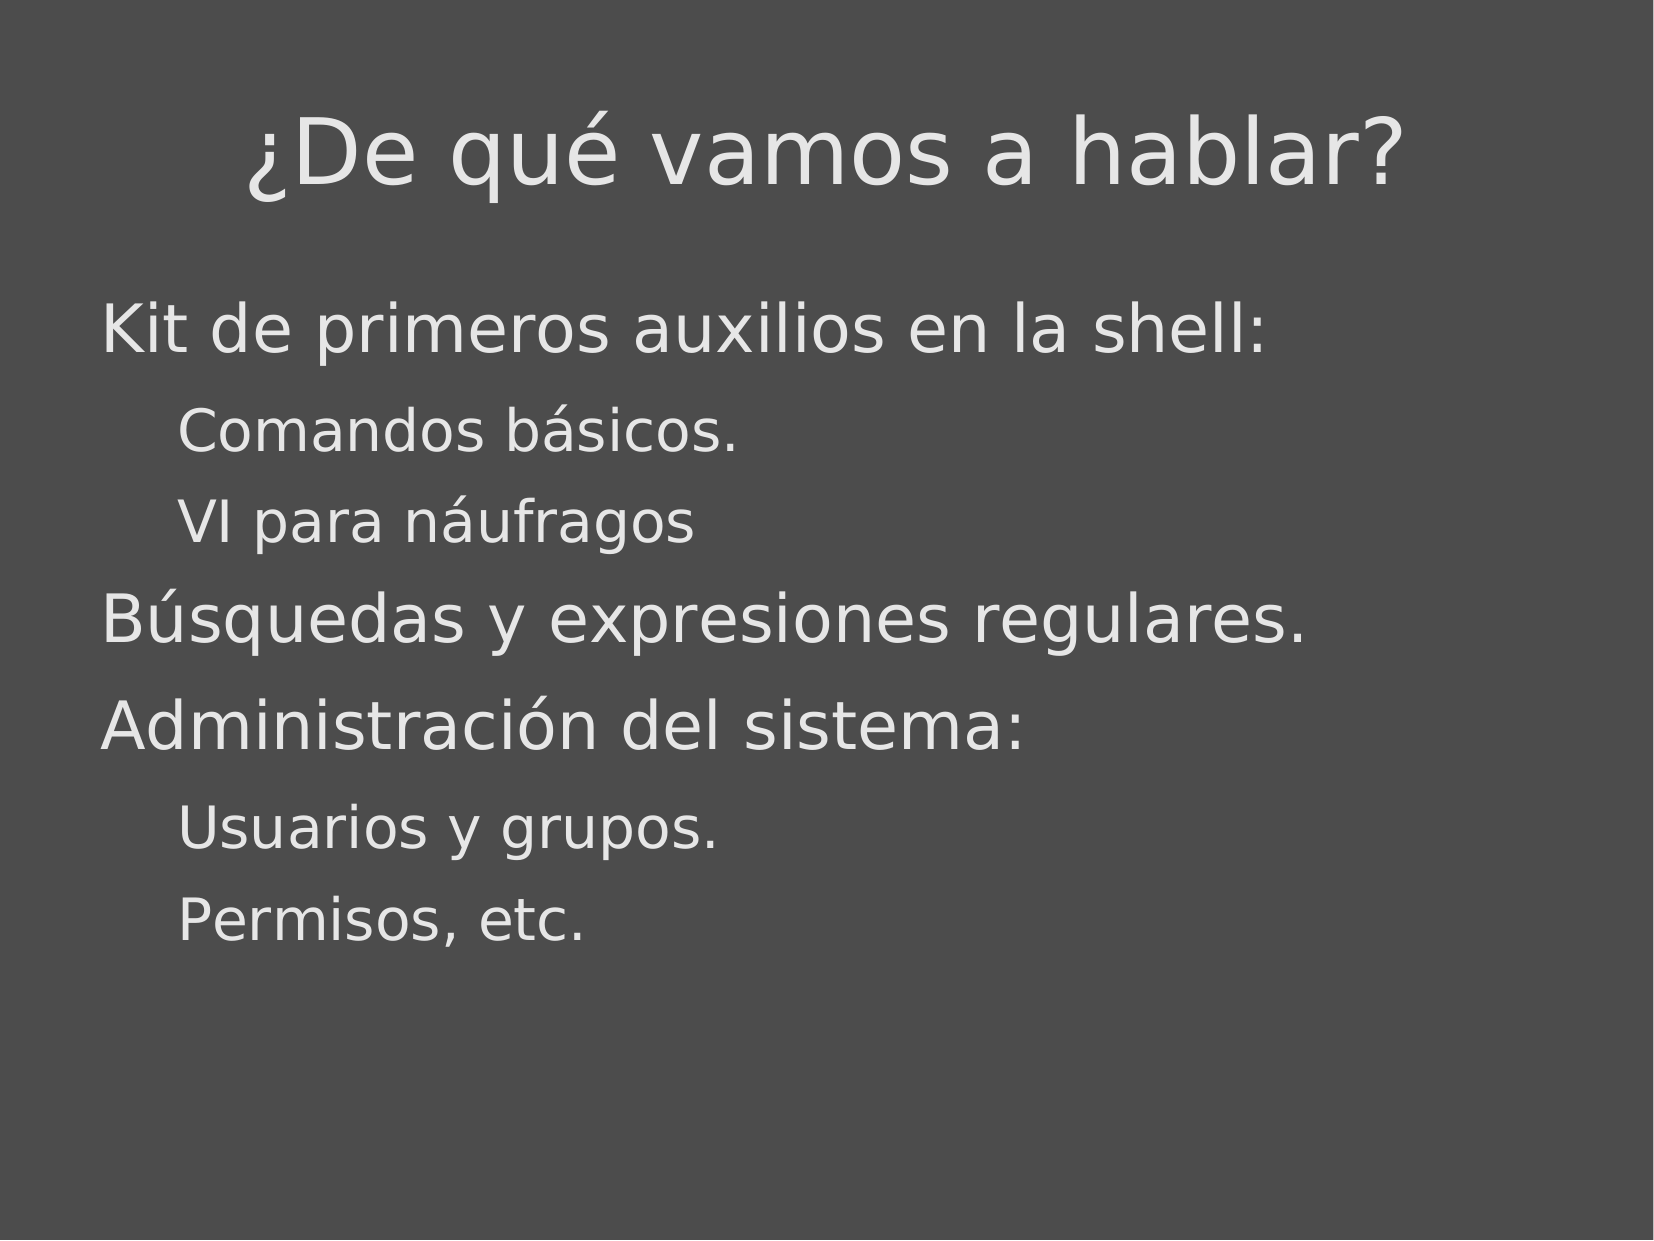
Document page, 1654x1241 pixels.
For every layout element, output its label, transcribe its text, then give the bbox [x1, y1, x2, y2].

title ¿De qué vamos a hablar? [82, 56, 1571, 250]
list Kit de primeros auxilios en la shell: Comandos básicos. VI para náufragos Búsquedas y expresiones regulares. Administración del sistema: Usuarios y grupos. Permisos, etc. [82, 290, 1571, 1094]
